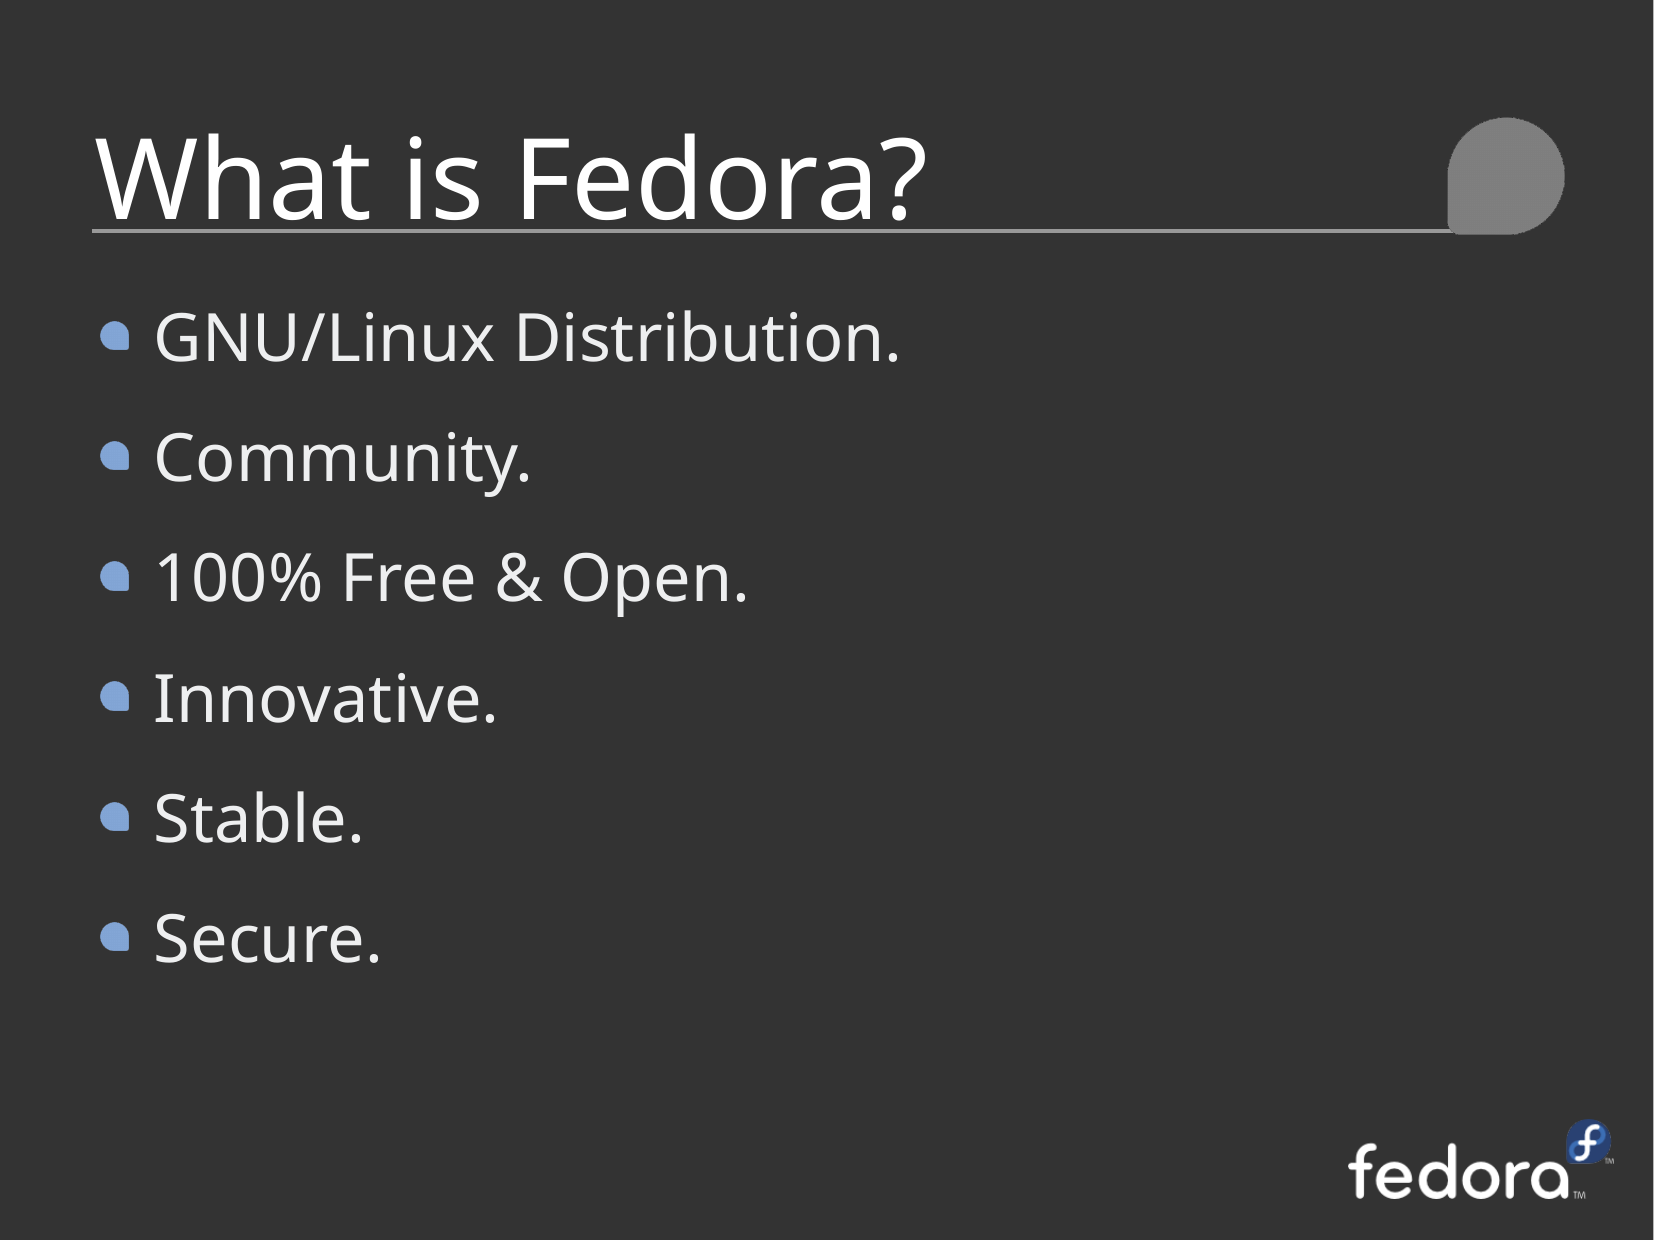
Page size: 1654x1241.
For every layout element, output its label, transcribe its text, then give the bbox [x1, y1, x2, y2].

list GNU/Linux Distribution. Community. 100% Free & Open. Innovative. Stable. Secure. [82, 290, 1571, 1094]
picture [1348, 1119, 1614, 1199]
picture [1447, 117, 1565, 235]
title What is Fedora? [94, 100, 1426, 251]
